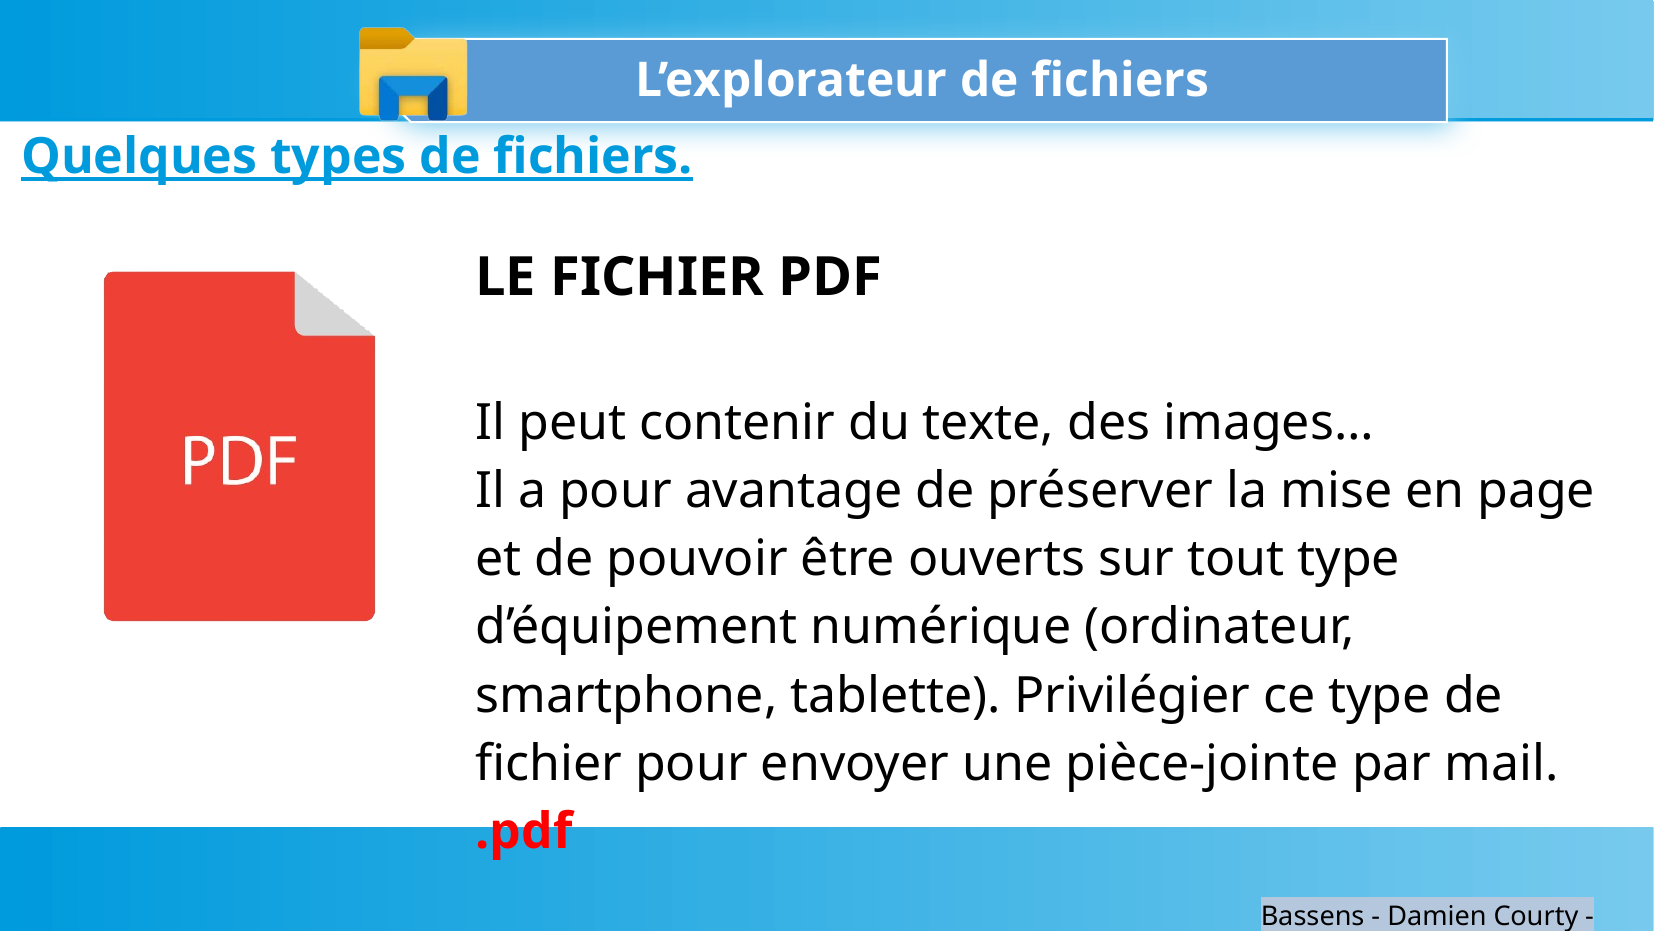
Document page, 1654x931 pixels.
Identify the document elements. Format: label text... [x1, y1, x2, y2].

text_box LE FICHIER PDF Il peut contenir du texte, des images… Il a pour avantage de préserver la mise en page et de pouvoir être ouverts sur tout type d’équipement numérique (ordinateur, smartphone, tablette). Privilégier ce type de fichier pour envoyer une pièce-jointe par mail. .pdf [460, 230, 1625, 591]
picture [29, 236, 449, 656]
text_box L’explorateur de fichiers [476, 38, 1447, 123]
text_box Quelques types de fichiers. [6, 112, 739, 228]
text_box Bassens - Damien Courty - 2024 [1246, 889, 1654, 931]
picture [354, 21, 476, 125]
